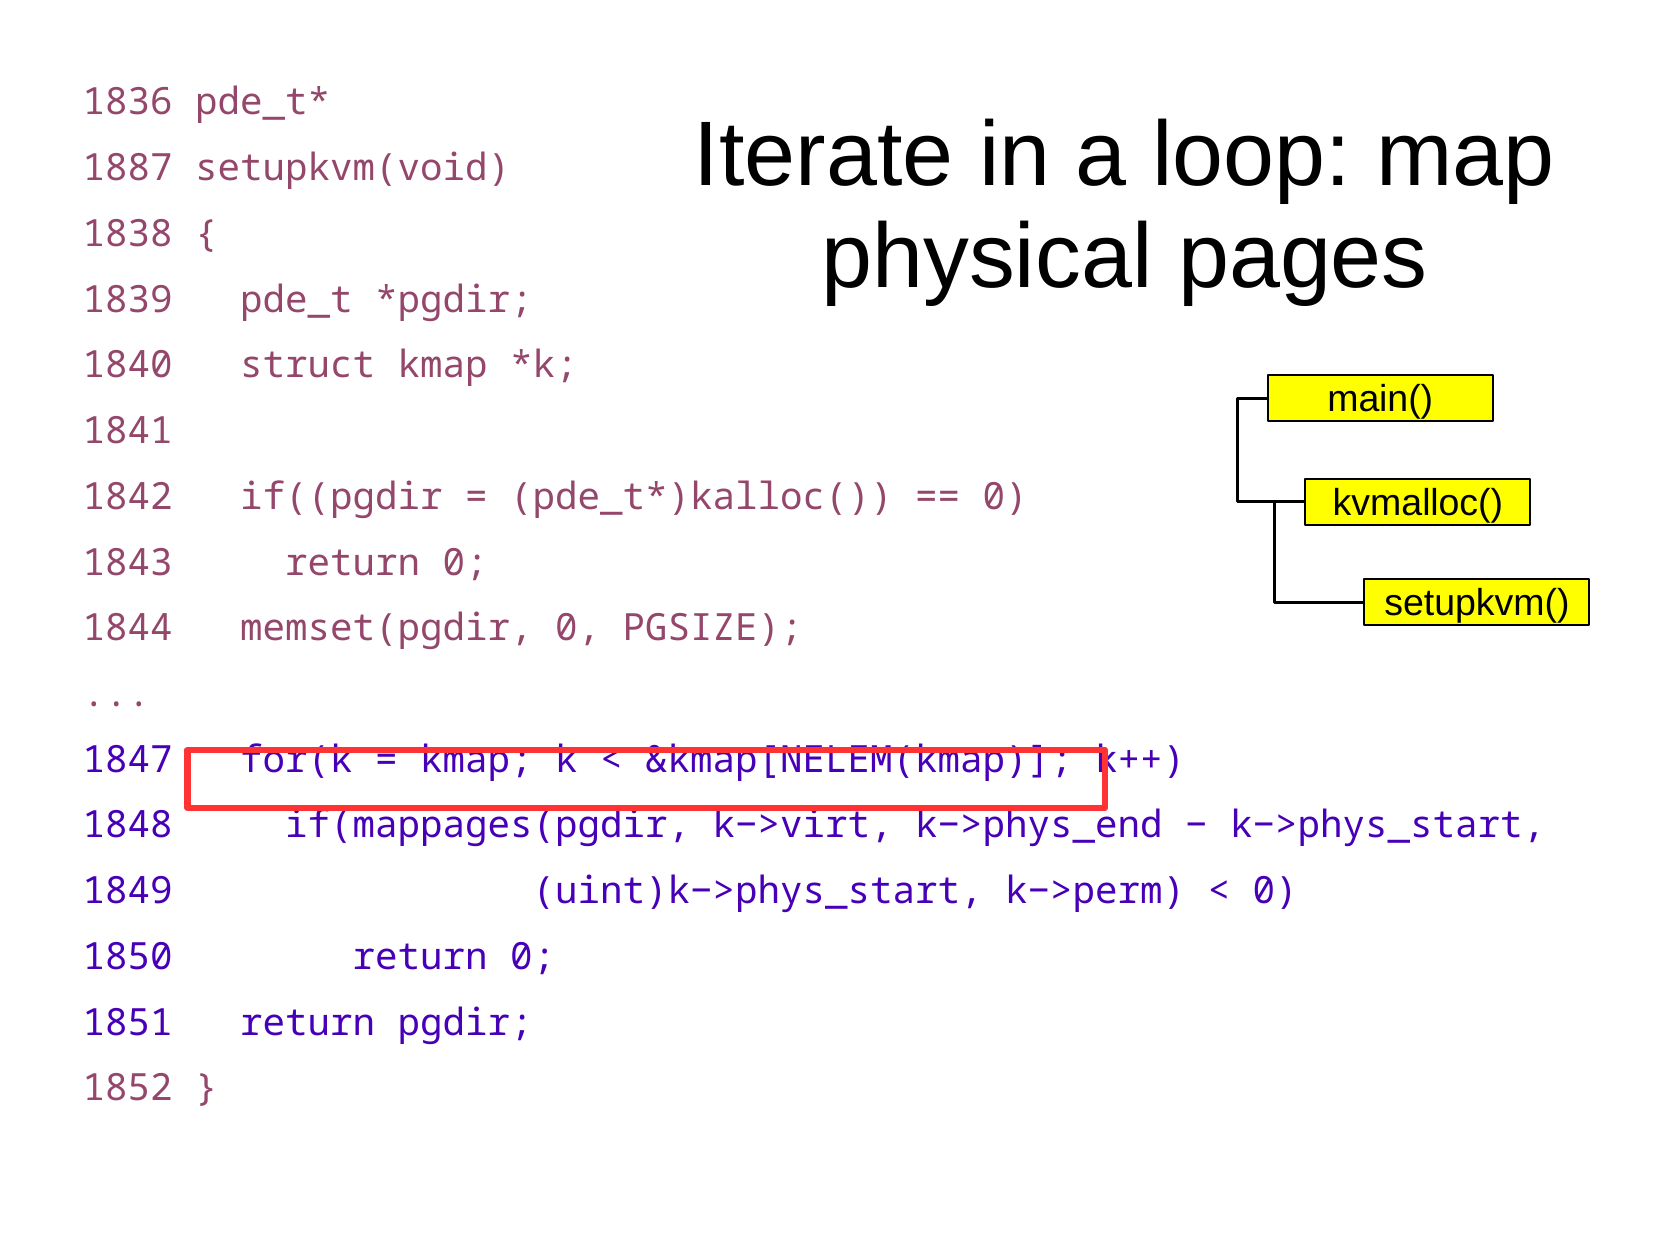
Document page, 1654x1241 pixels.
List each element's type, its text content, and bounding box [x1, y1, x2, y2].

text_box main() [1267, 375, 1493, 422]
title Iterate in a loop: map physical pages [675, 100, 1576, 308]
list 1836 pde_t* 1887 setupkvm(void) 1838 { 1839 pde_t *pgdir; 1840 struct kmap *k; 1841 1842 if((pgdir = (pde_t*)kalloc()) == 0) 1843 return 0; 1844 memset(pgdir, 0, PGSIZE); ... 1847 for(k = kmap; k < &kmap[NELEM(kmap)]; k++) 1848 if(mappages(pgdir, k−>virt, k−>phys_end − k−>phys_start, 1849 (uint)k−>phys_start, k−>perm) < 0) 1850 return 0; 1851 return pgdir; 1852 } [82, 75, 1571, 1163]
text_box kvmalloc() [1305, 478, 1531, 526]
text_box setupkvm() [1364, 579, 1590, 626]
